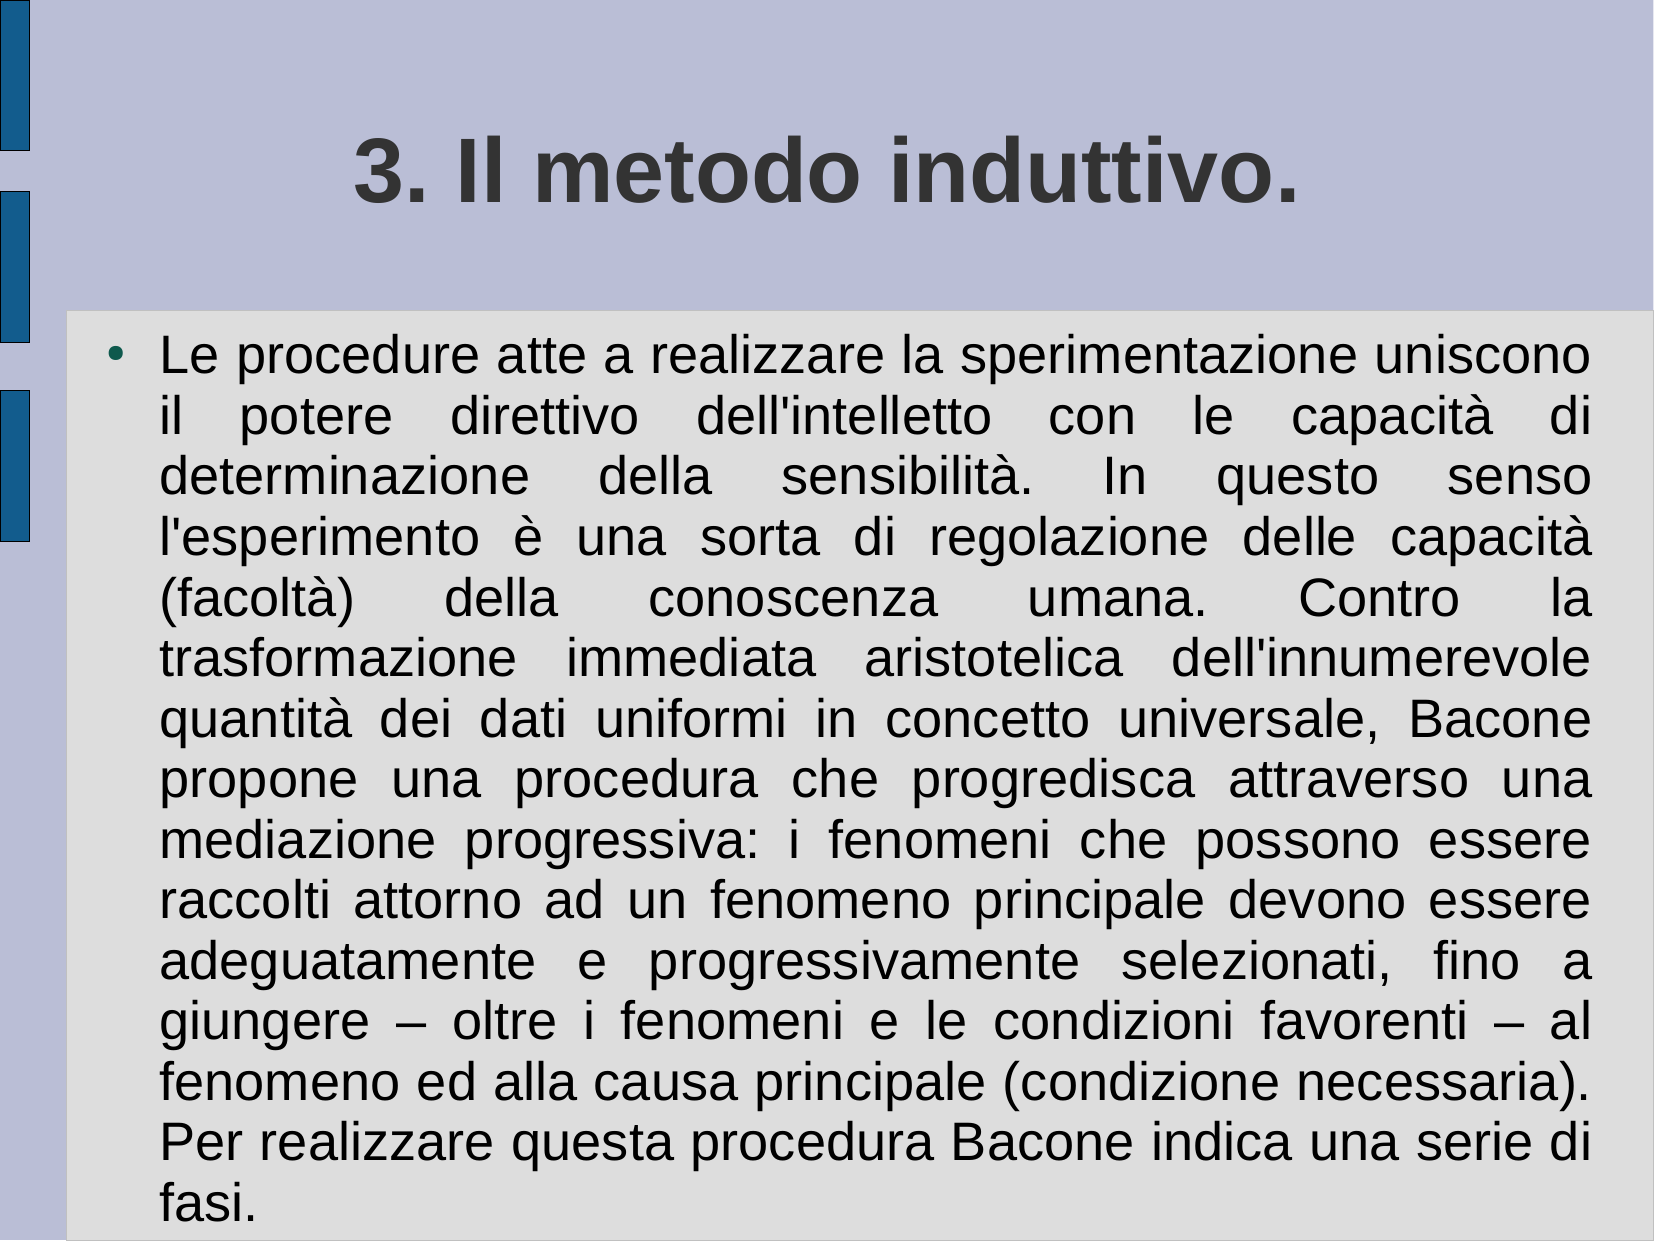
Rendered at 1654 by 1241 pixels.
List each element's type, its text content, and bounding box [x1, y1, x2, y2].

title 3. Il metodo induttivo. [121, 67, 1534, 275]
list Le procedure atte a realizzare la sperimentazione uniscono il potere direttivo dell'intelletto con le capacità di determinazione della sensibilità. In questo senso l'esperimento è una sorta di regolazione delle capacità (facoltà) della conoscenza umana. Contro la trasformazione immediata aristotelica dell'innumerevole quantità dei dati uniformi in concetto universale, Bacone propone una procedura che progredisca attraverso una mediazione progressiva: i fenomeni che possono essere raccolti attorno ad un fenomeno principale devono essere adeguatamente e progressivamente selezionati, fino a giungere – oltre i fenomeni e le condizioni favorenti – al fenomeno ed alla causa principale (condizione necessaria). Per realizzare questa procedura Bacone indica una serie di fasi. [88, 324, 1595, 1211]
